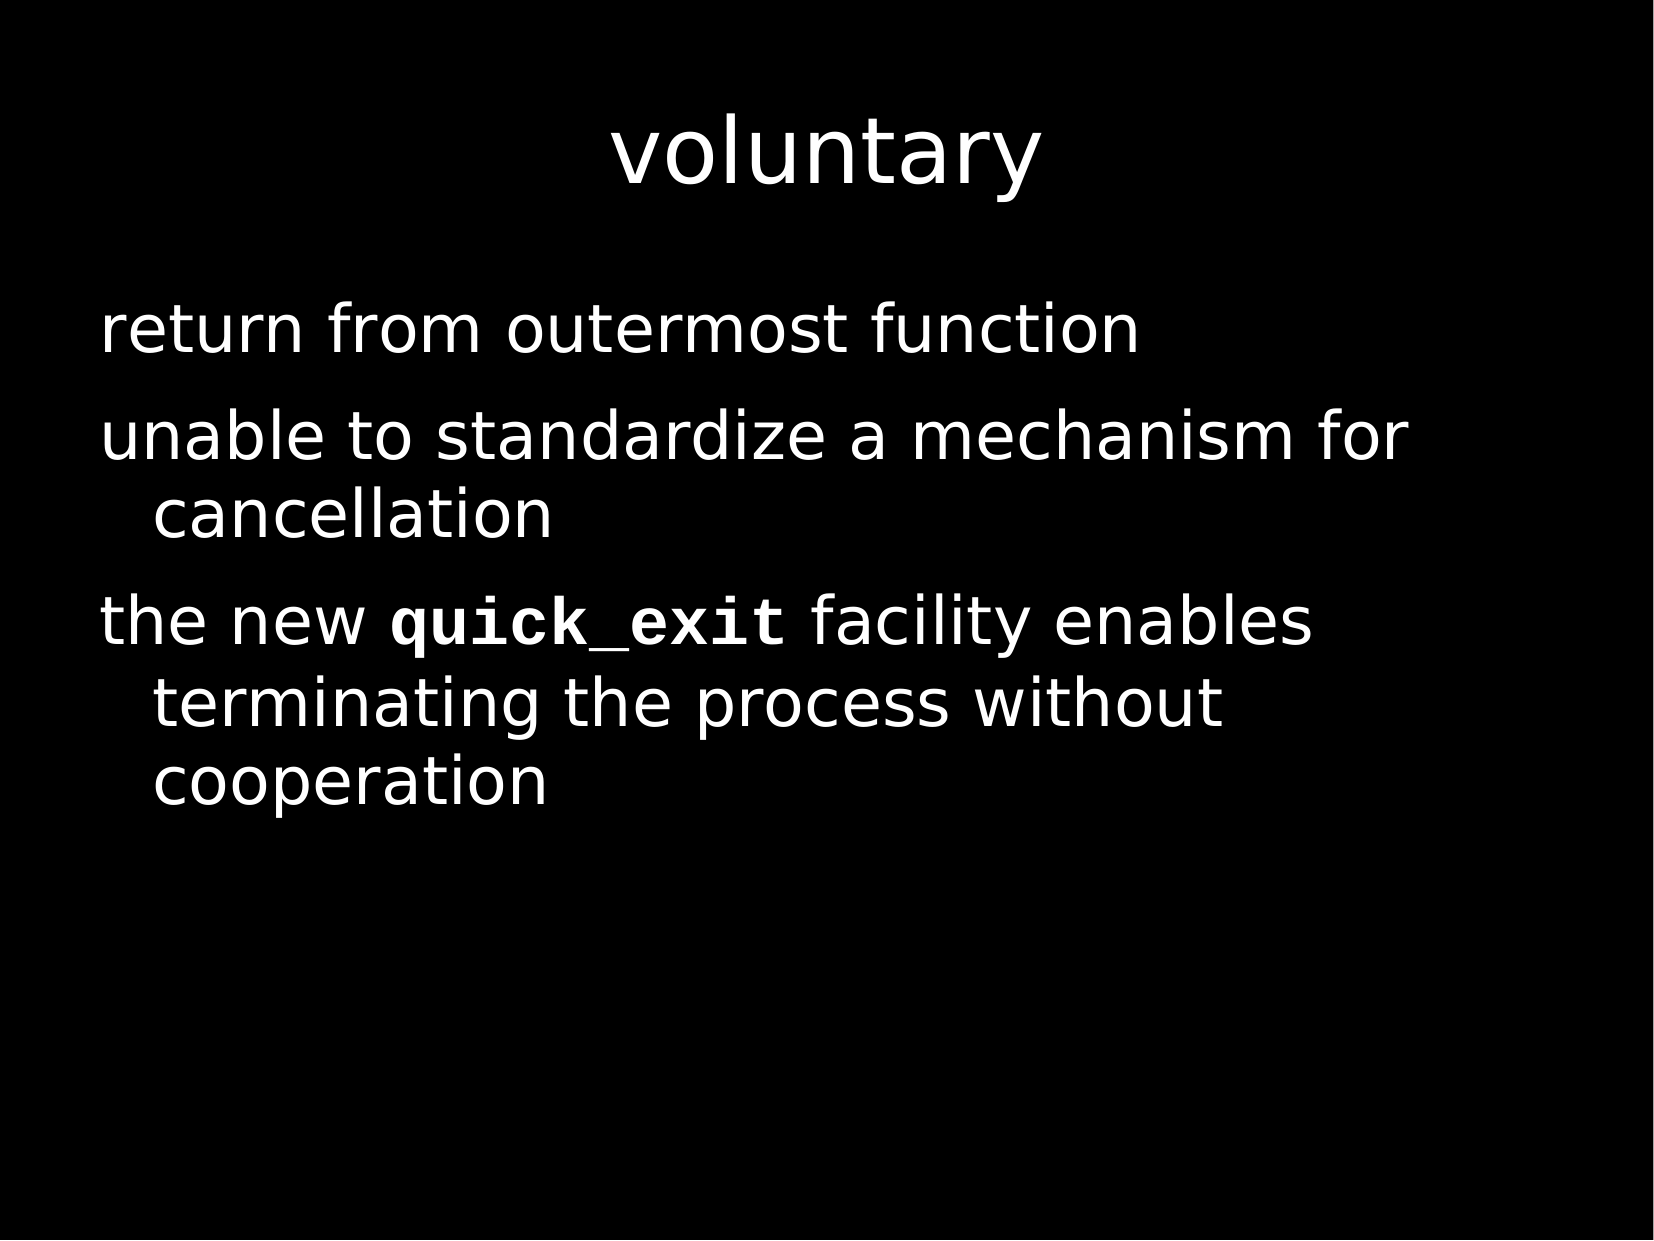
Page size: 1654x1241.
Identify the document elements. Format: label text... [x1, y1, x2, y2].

title voluntary [82, 99, 1571, 207]
list return from outermost function unable to standardize a mechanism for cancellation the new quick_exit facility enables terminating the process without cooperation [82, 290, 1571, 836]
